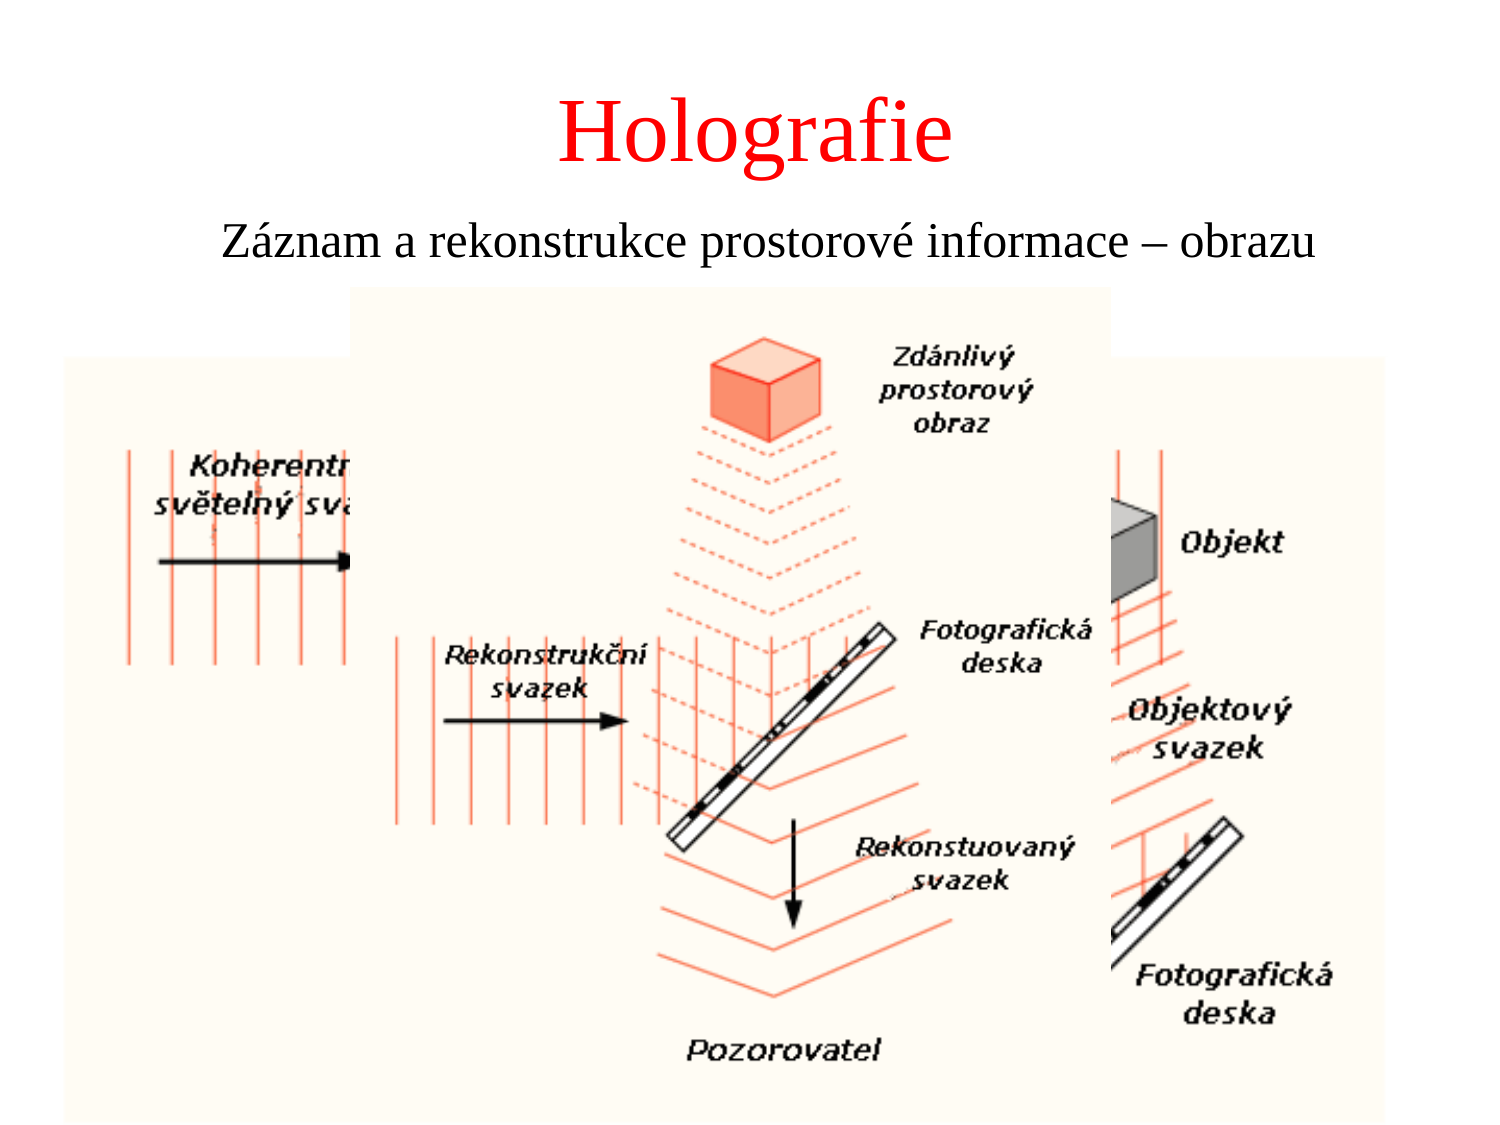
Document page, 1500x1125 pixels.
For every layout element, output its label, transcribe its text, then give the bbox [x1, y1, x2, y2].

text_box Holografie [125, 62, 1388, 188]
picture [62, 287, 1388, 1125]
text_box Záznam a rekonstrukce prostorové informace – obrazu [149, 199, 1388, 276]
